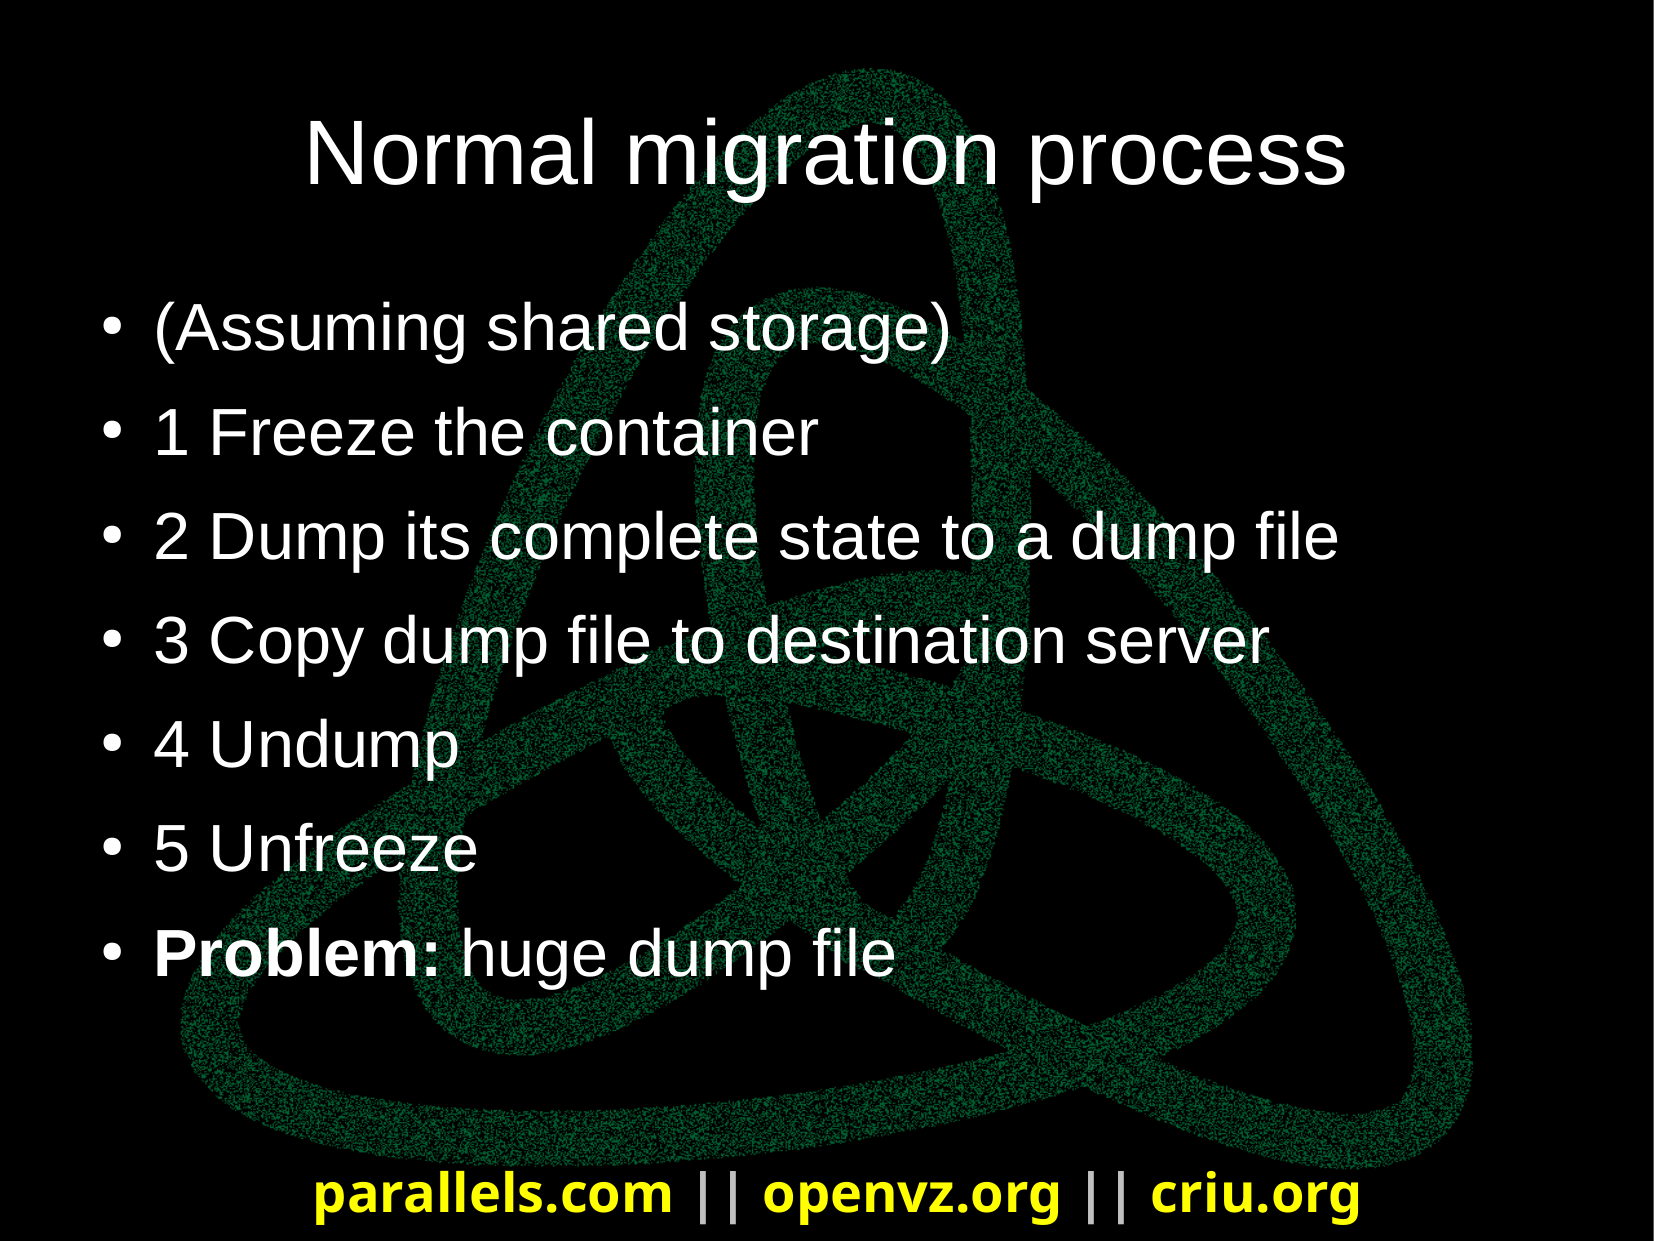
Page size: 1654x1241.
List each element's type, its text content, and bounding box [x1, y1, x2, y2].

list (Assuming shared storage) 1 Freeze the container 2 Dump its complete state to a dump file 3 Copy dump file to destination server 4 Undump 5 Unfreeze Problem: huge dump file [82, 290, 1538, 1010]
picture [0, 0, 1654, 1241]
title Normal migration process [82, 49, 1571, 257]
